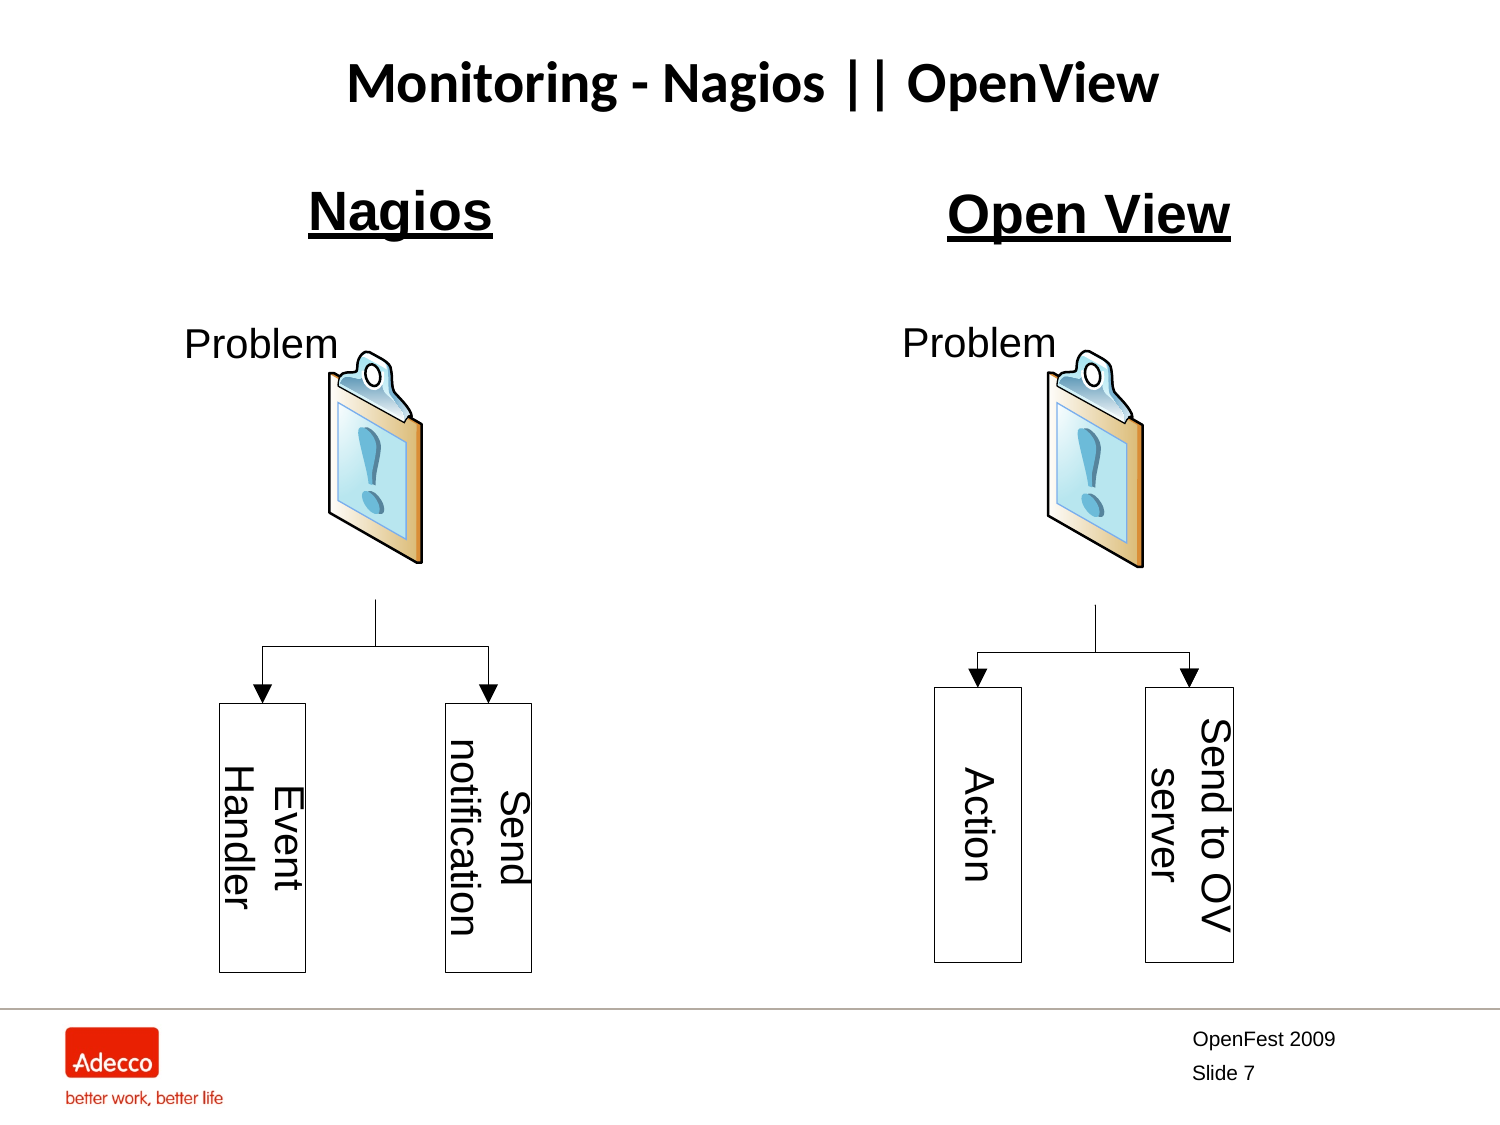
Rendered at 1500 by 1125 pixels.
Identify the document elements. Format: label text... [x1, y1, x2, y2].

picture [62, 1024, 225, 1108]
text_box Slide <number> [1192, 1059, 1443, 1087]
title Monitoring - Nagios || OpenView [65, 58, 1441, 213]
text_box [160, 116, 1371, 977]
text_box OpenFest 2009 [1192, 1025, 1443, 1056]
